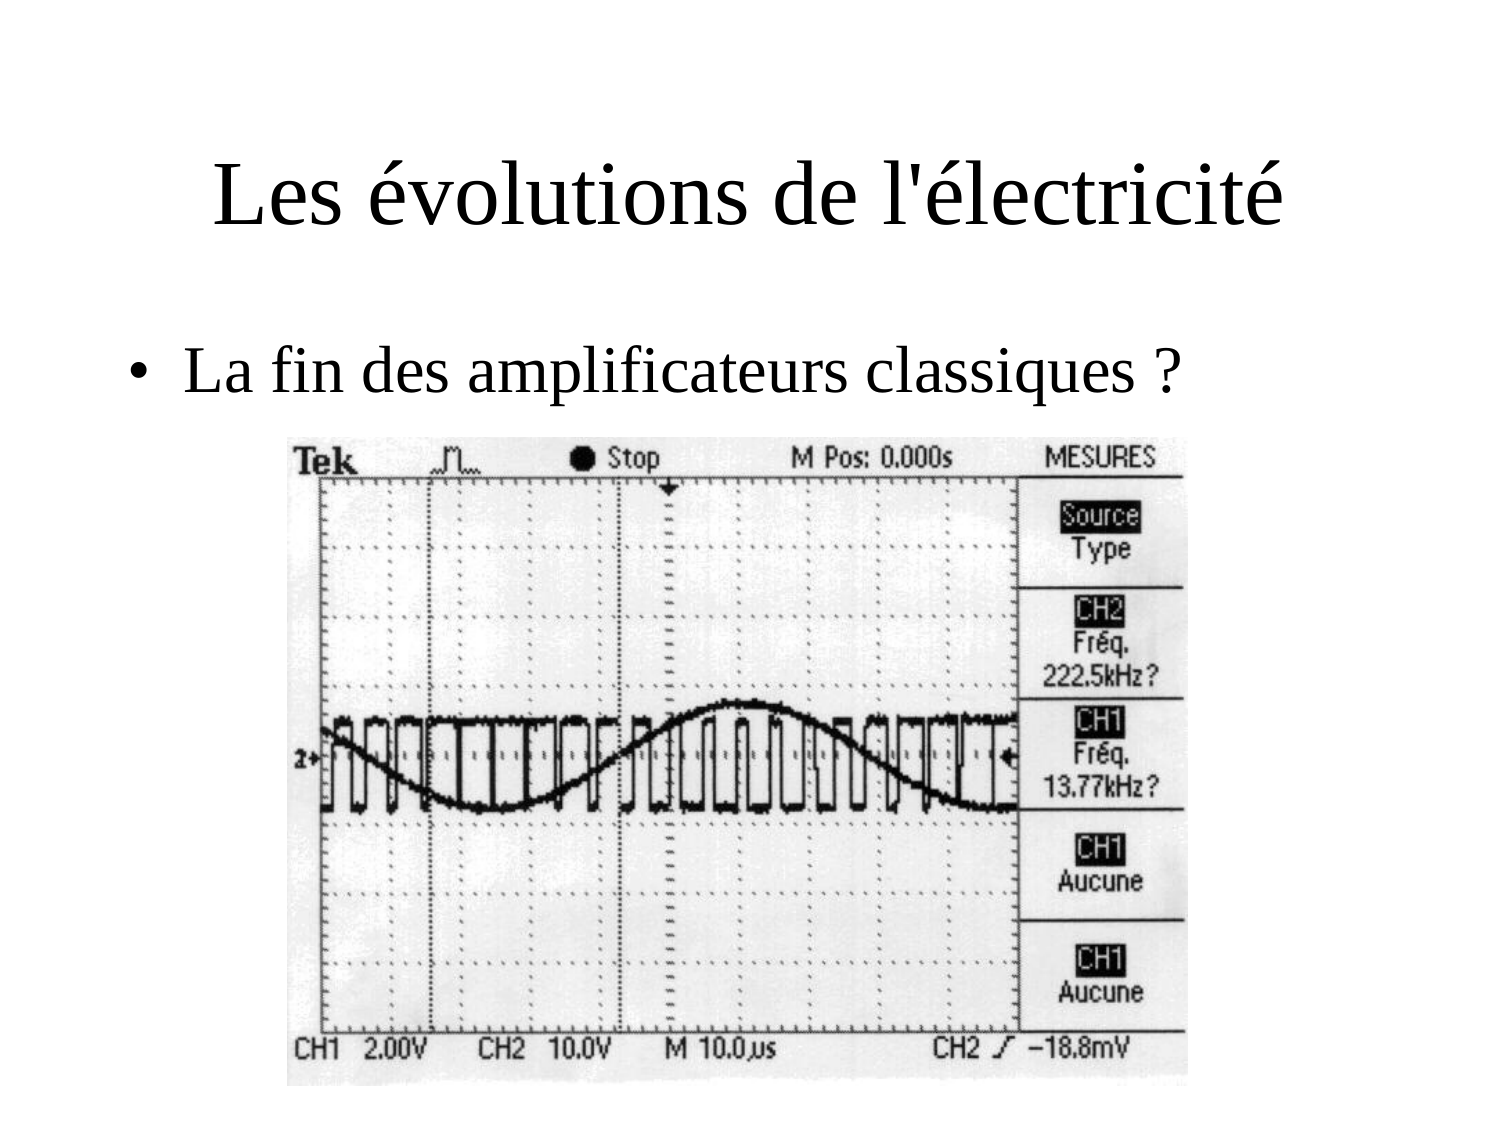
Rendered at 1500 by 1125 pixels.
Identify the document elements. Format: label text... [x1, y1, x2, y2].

title Les évolutions de l'électricité [112, 99, 1388, 288]
list La fin des amplificateurs classiques ? [112, 324, 1388, 1001]
picture [287, 437, 1188, 1086]
